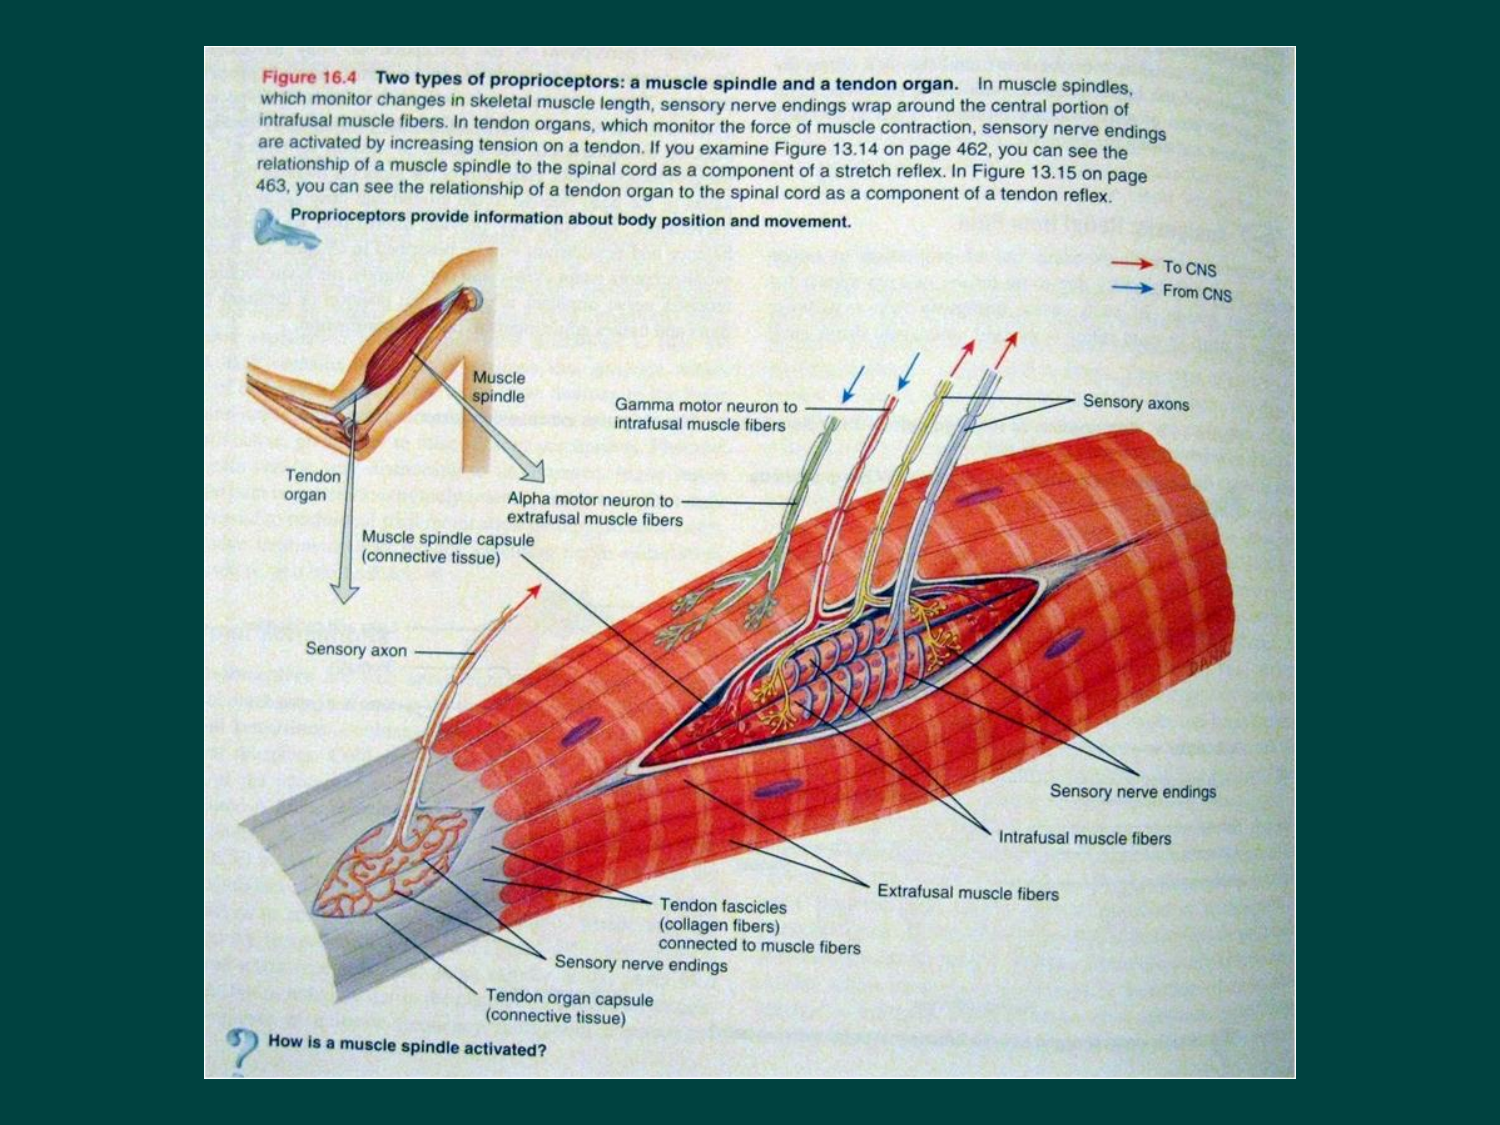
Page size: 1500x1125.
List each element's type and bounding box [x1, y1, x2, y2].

picture [204, 46, 1296, 1079]
